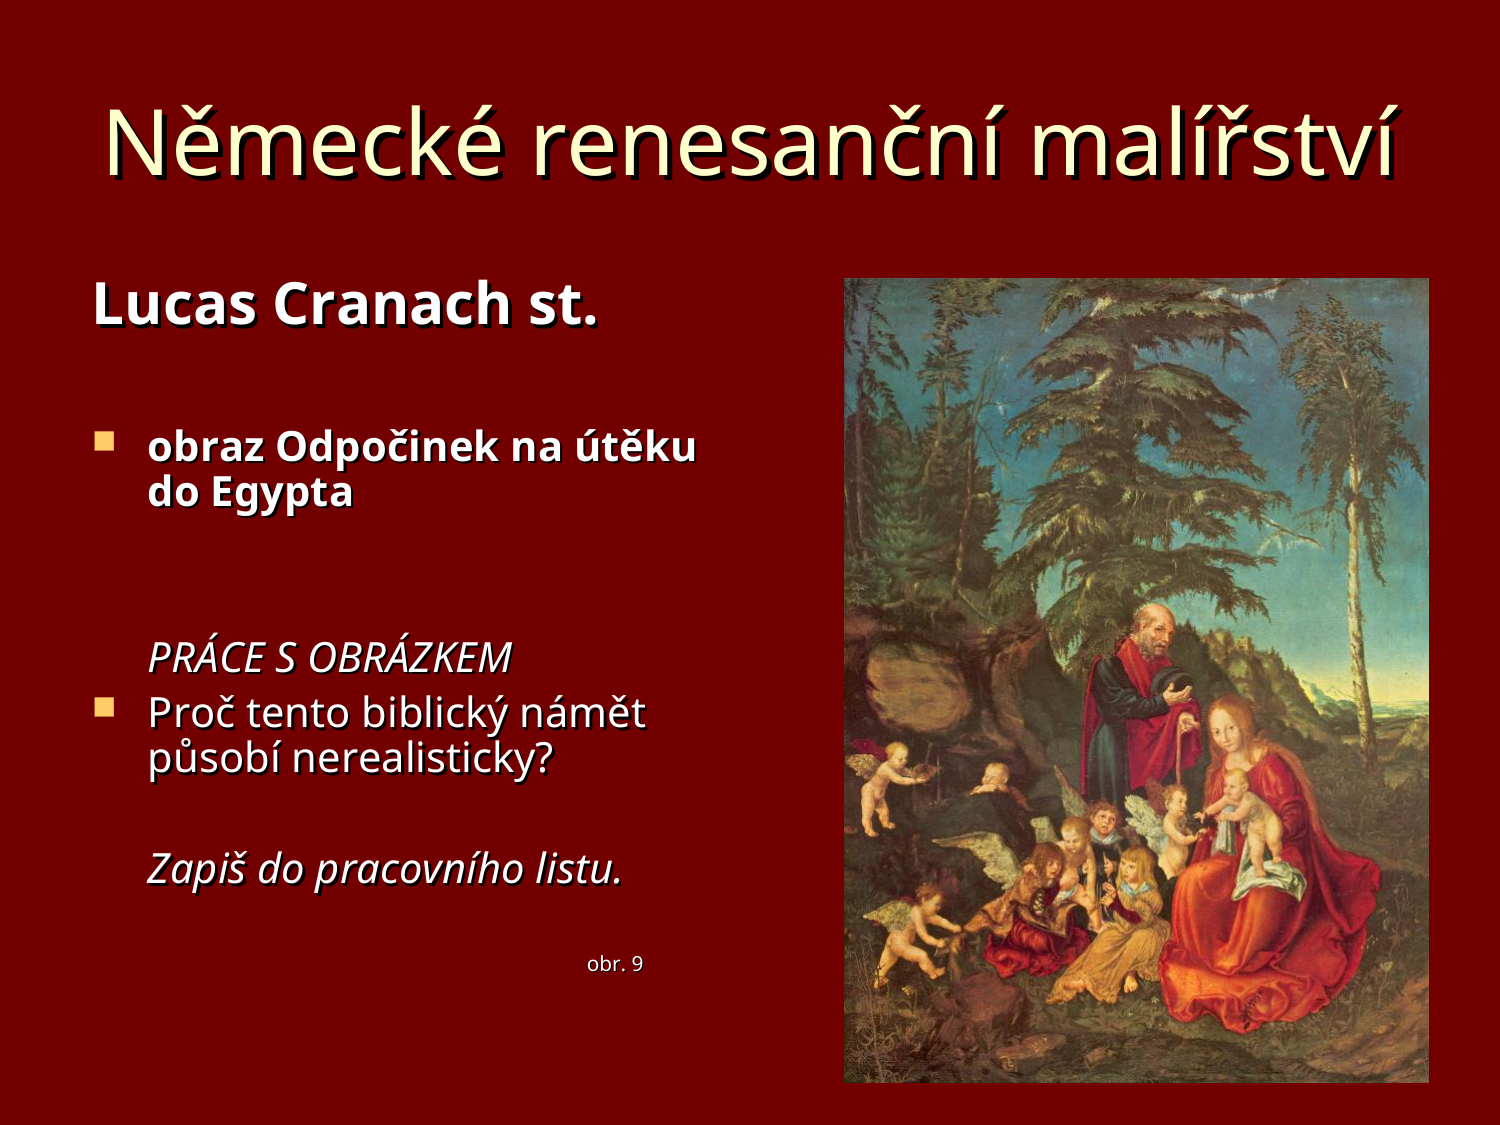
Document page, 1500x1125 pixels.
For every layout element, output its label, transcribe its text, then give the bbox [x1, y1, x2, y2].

list Lucas Cranach st. obraz Odpočinek na útěku do Egypta PRÁCE S OBRÁZKEM Proč tento biblický námět působí nerealisticky? Zapiš do pracovního listu. obr. 9 [76, 267, 750, 1006]
title Německé renesanční malířství [75, 45, 1426, 233]
text_box [844, 278, 1429, 1083]
